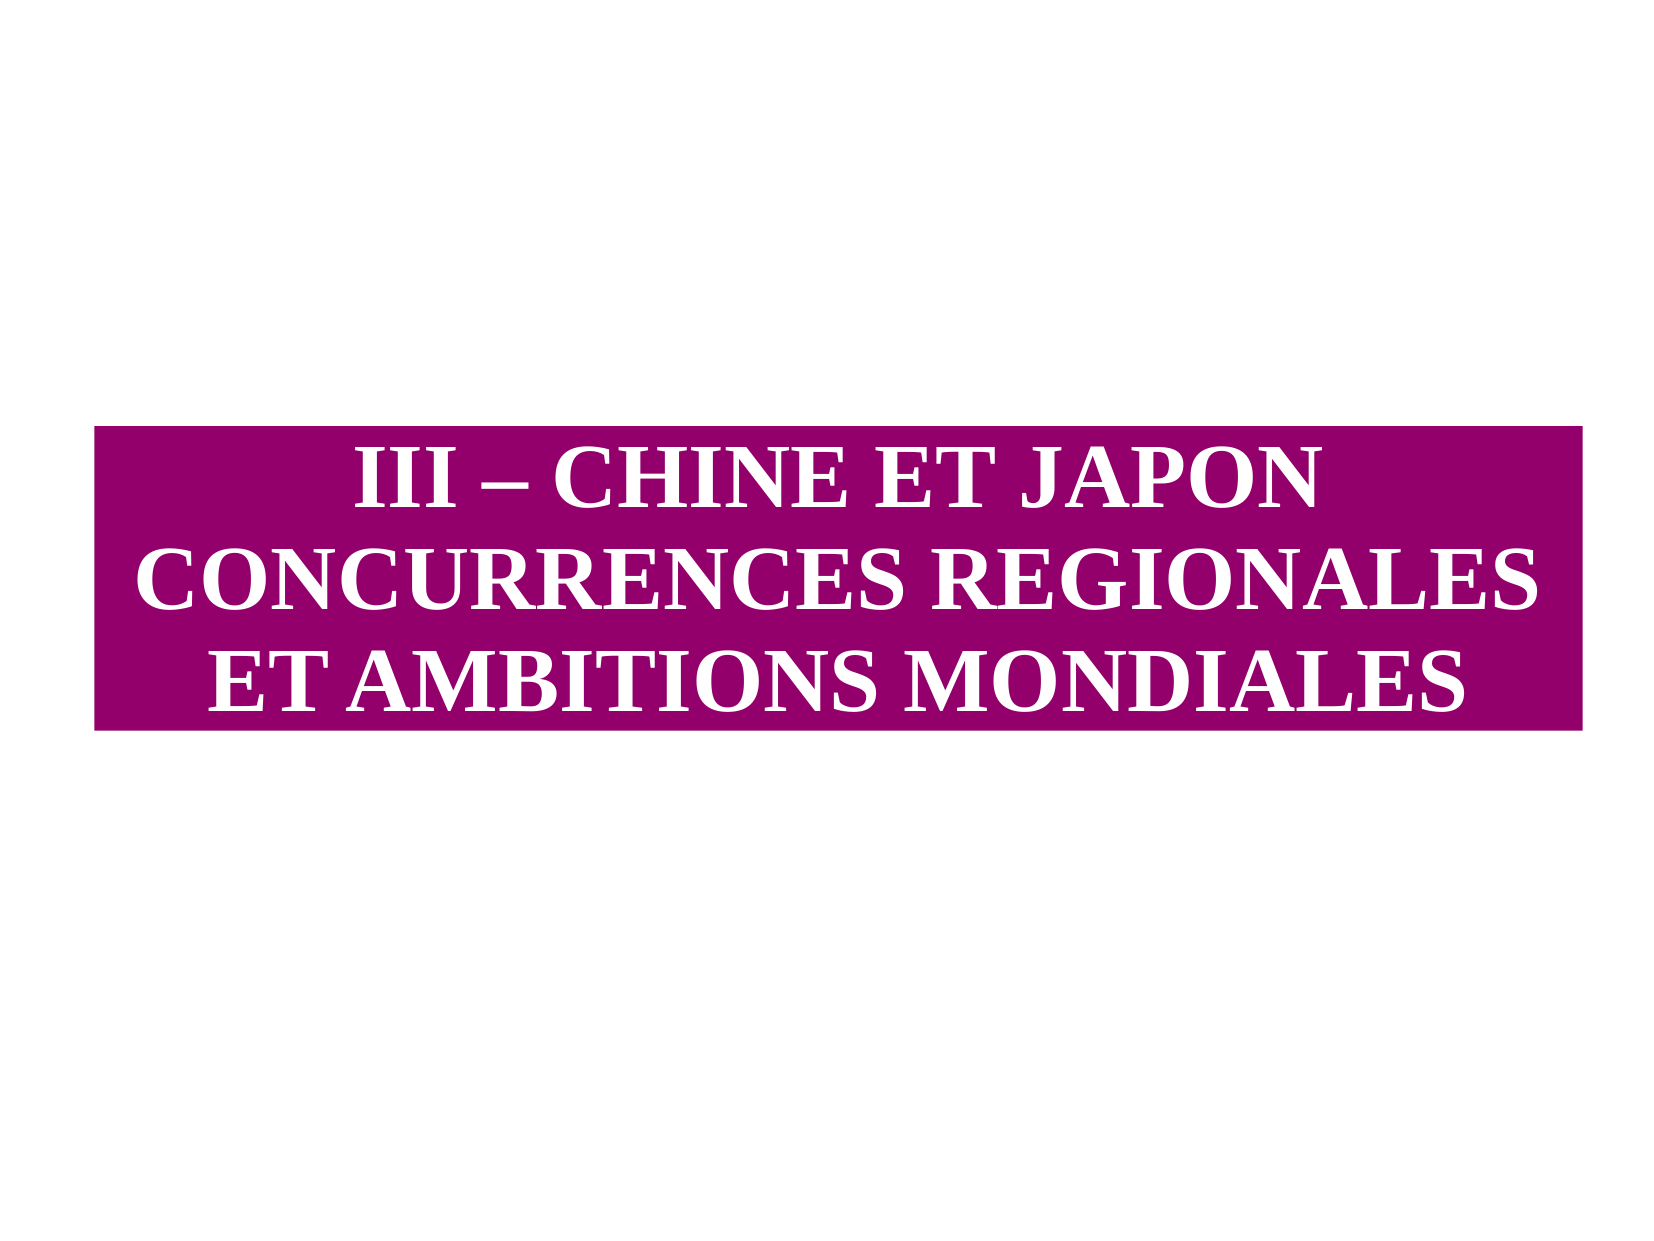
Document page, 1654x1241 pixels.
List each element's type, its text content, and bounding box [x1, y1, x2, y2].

title III – CHINE ET JAPON CONCURRENCES REGIONALES ET AMBITIONS MONDIALES [94, 426, 1583, 731]
